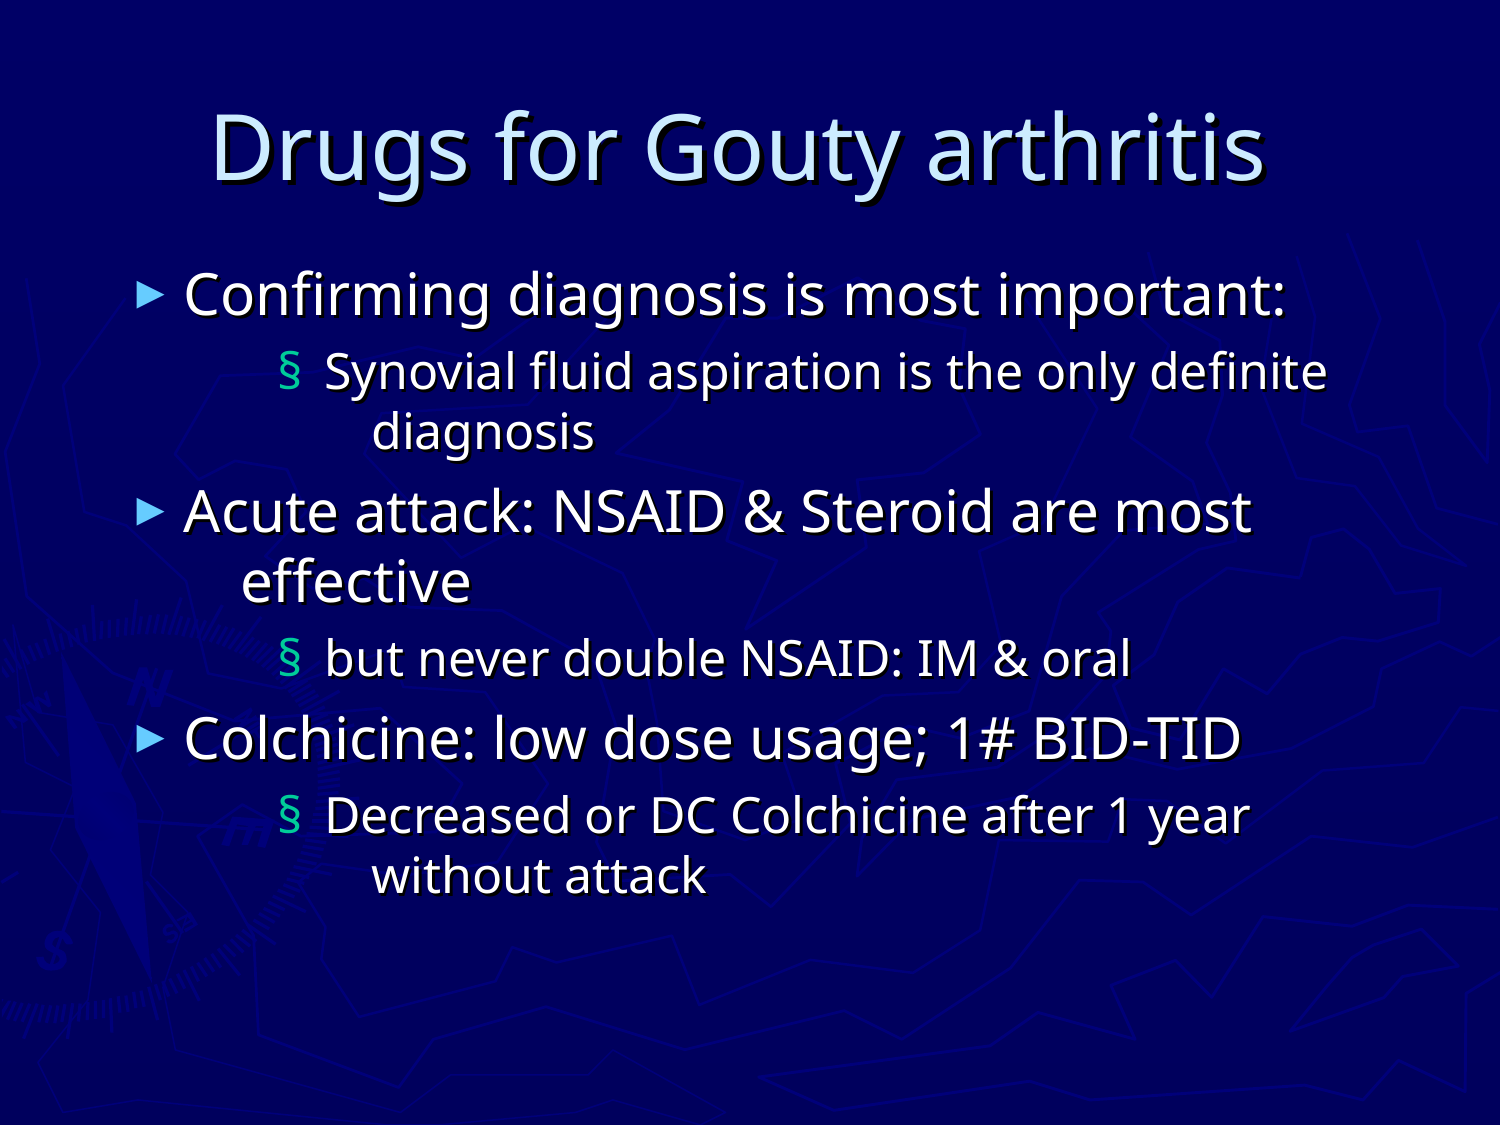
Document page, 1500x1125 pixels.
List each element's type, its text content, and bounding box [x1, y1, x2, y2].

list Confirming diagnosis is most important: Synovial fluid aspiration is the only definite diagnosis Acute attack: NSAID & Steroid are most effective but never double NSAID: IM & oral Colchicine: low dose usage; 1# BID-TID Decreased or DC Colchicine after 1 year without attack [112, 249, 1388, 925]
title Drugs for Gouty arthritis [112, 50, 1388, 238]
